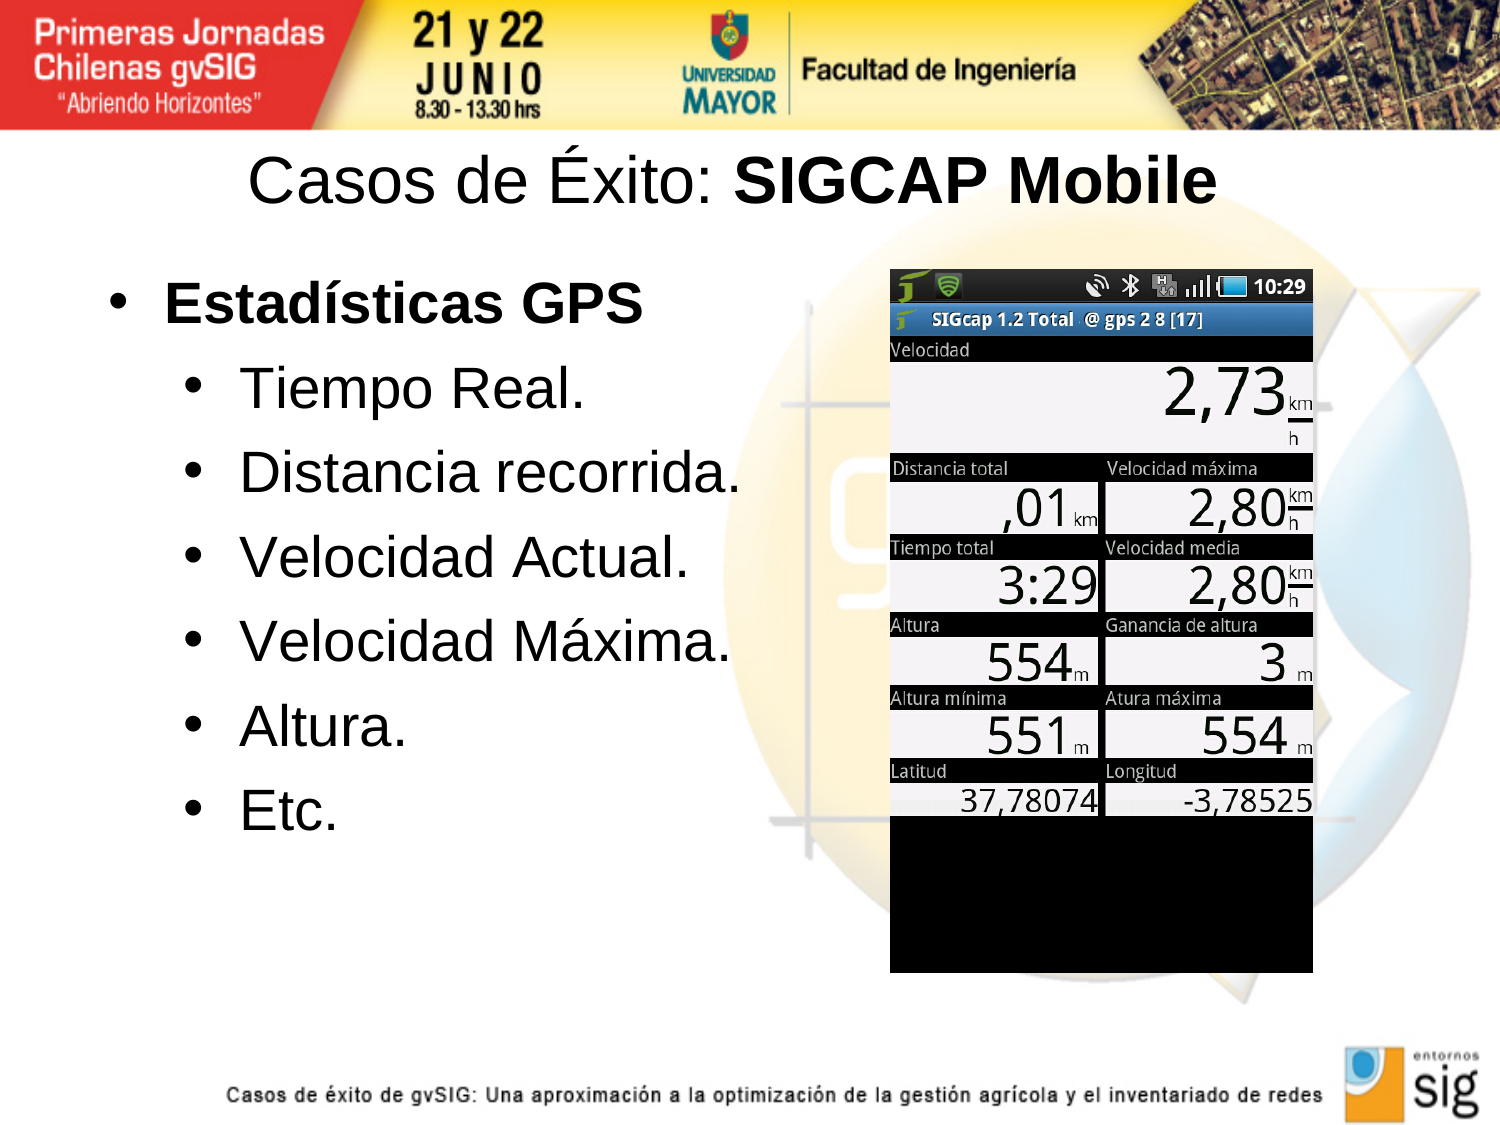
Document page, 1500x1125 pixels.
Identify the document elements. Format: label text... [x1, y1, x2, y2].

picture [0, 0, 1500, 1125]
text_box Estadísticas GPS Tiempo Real. Distancia recorrida. Velocidad Actual. Velocidad Máxima. Altura. Etc. [93, 257, 891, 1125]
title Casos de Éxito: SIGCAP Mobile [58, 93, 1409, 261]
list [70, 222, 938, 711]
